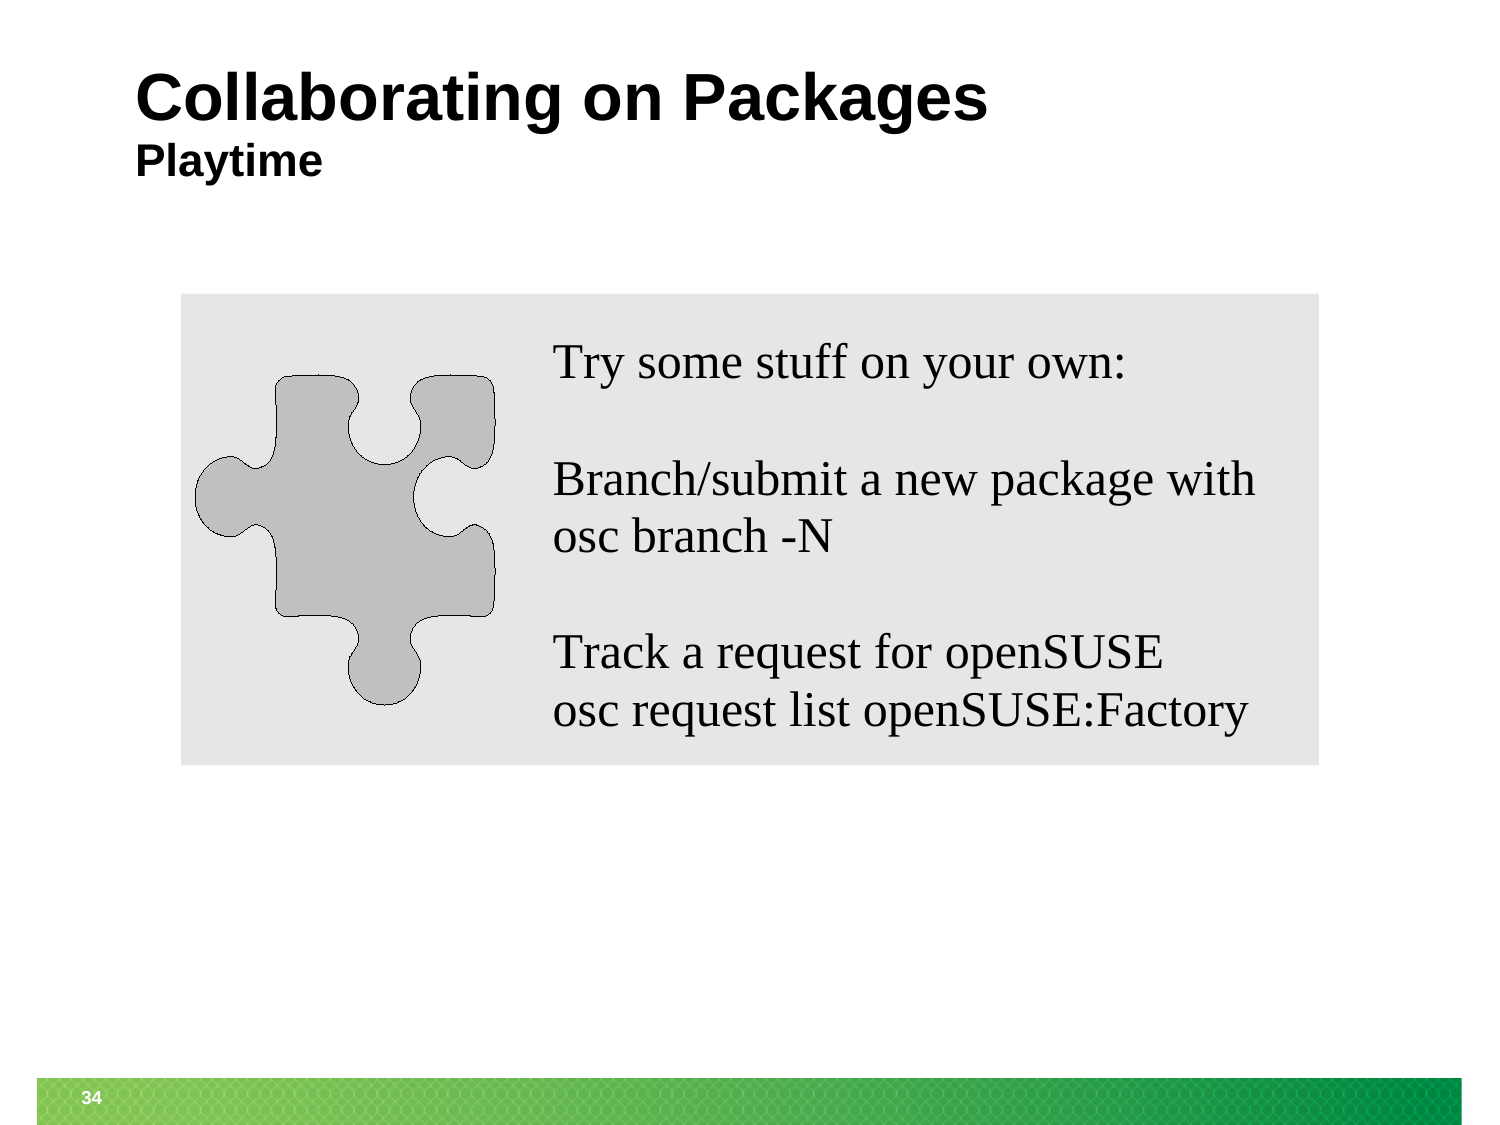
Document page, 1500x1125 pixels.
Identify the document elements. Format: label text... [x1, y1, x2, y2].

title Collaborating on Packages Playtime [135, 41, 1372, 204]
text_box Try some stuff on your own: Branch/submit a new package with osc branch -N Track a request for openSUSE osc request list openSUSE:Factory [552, 331, 1257, 736]
text_box [181, 293, 1319, 766]
picture [36, 1078, 1462, 1125]
